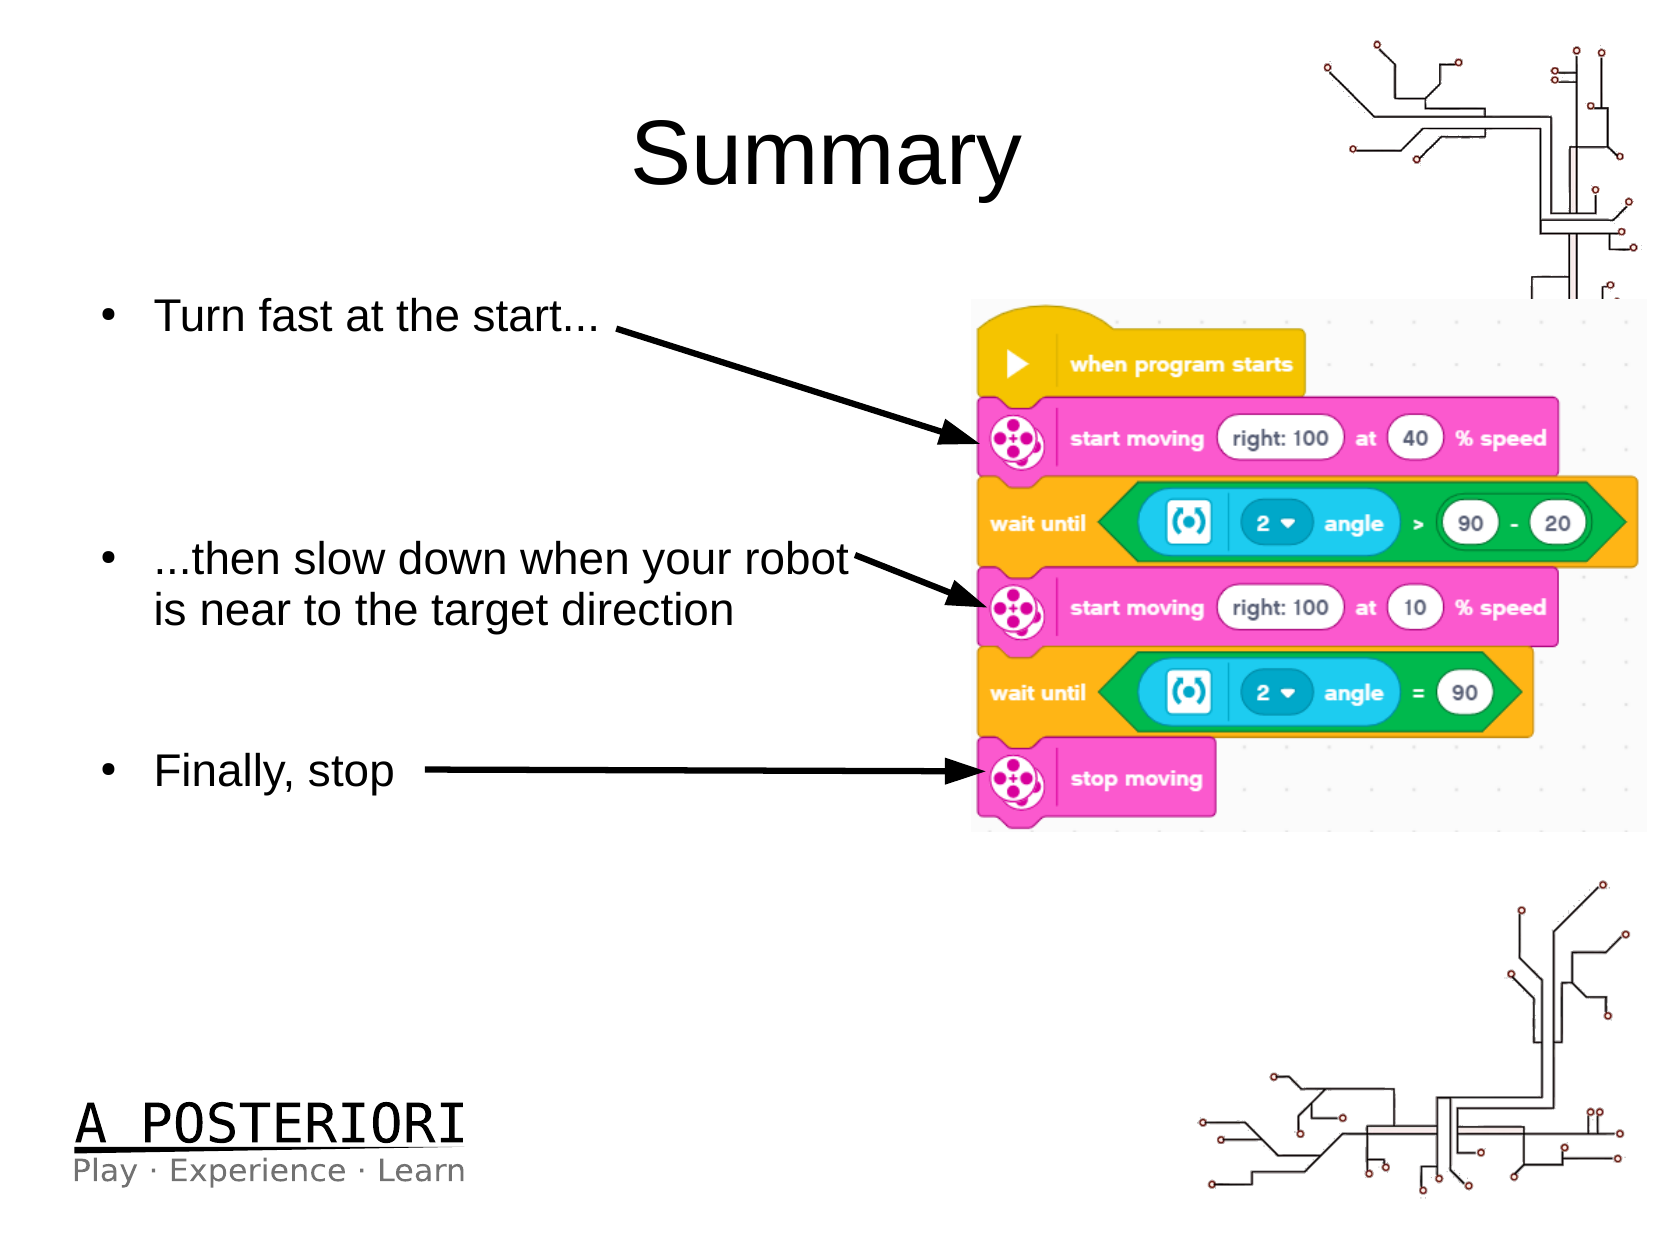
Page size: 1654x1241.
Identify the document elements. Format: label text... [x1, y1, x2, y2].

list Turn fast at the start... ...then slow down when your robot is near to the target direction Finally, stop [82, 290, 871, 1010]
picture [1177, 863, 1635, 1200]
title Summary [82, 49, 1571, 257]
picture [971, 35, 1647, 832]
